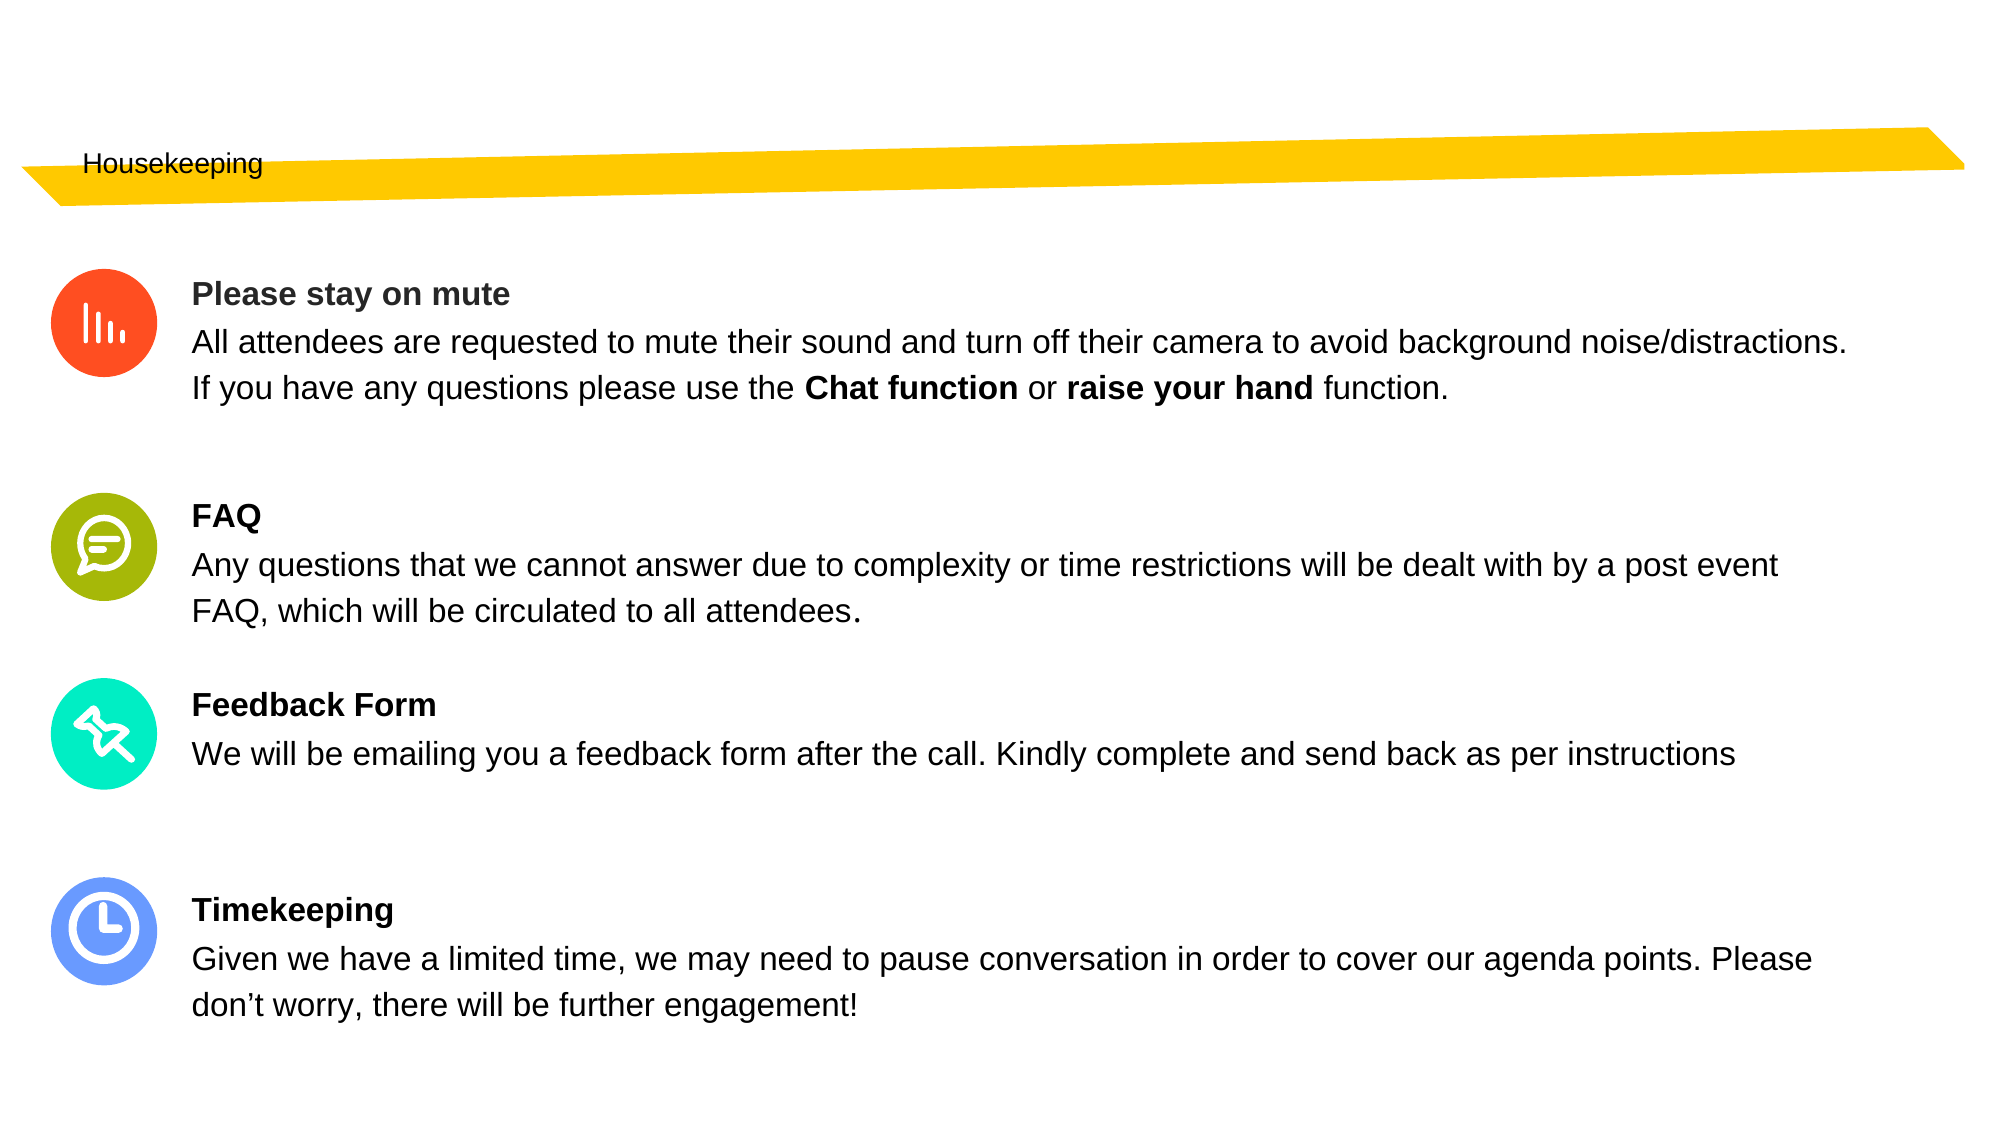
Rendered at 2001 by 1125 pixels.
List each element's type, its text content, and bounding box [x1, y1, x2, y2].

text_box We will be emailing you a feedback form after the call. Kindly complete and send back as per instructions [187, 723, 1845, 774]
text_box Any questions that we cannot answer due to complexity or time restrictions will be dealt with by a post event FAQ, which will be circulated to all attendees. [187, 535, 1862, 632]
text_box Given we have a limited time, we may need to pause conversation in order to cover our agenda points. Please don’t worry, there will be further engagement! [187, 928, 1845, 1025]
text_box All attendees are requested to mute their sound and turn off their camera to avoid background noise/distractions. If you have any questions please use the Chat function or raise your hand function. [187, 312, 1962, 409]
text_box Please stay on mute [187, 268, 728, 312]
text_box Timekeeping [187, 885, 753, 928]
text_box [50, 877, 158, 986]
text_box FAQ [187, 491, 360, 535]
text_box [50, 268, 158, 378]
text_box [50, 492, 158, 602]
text_box Housekeeping [62, 127, 1634, 200]
text_box Feedback Form [187, 680, 537, 723]
text_box [74, 706, 134, 762]
